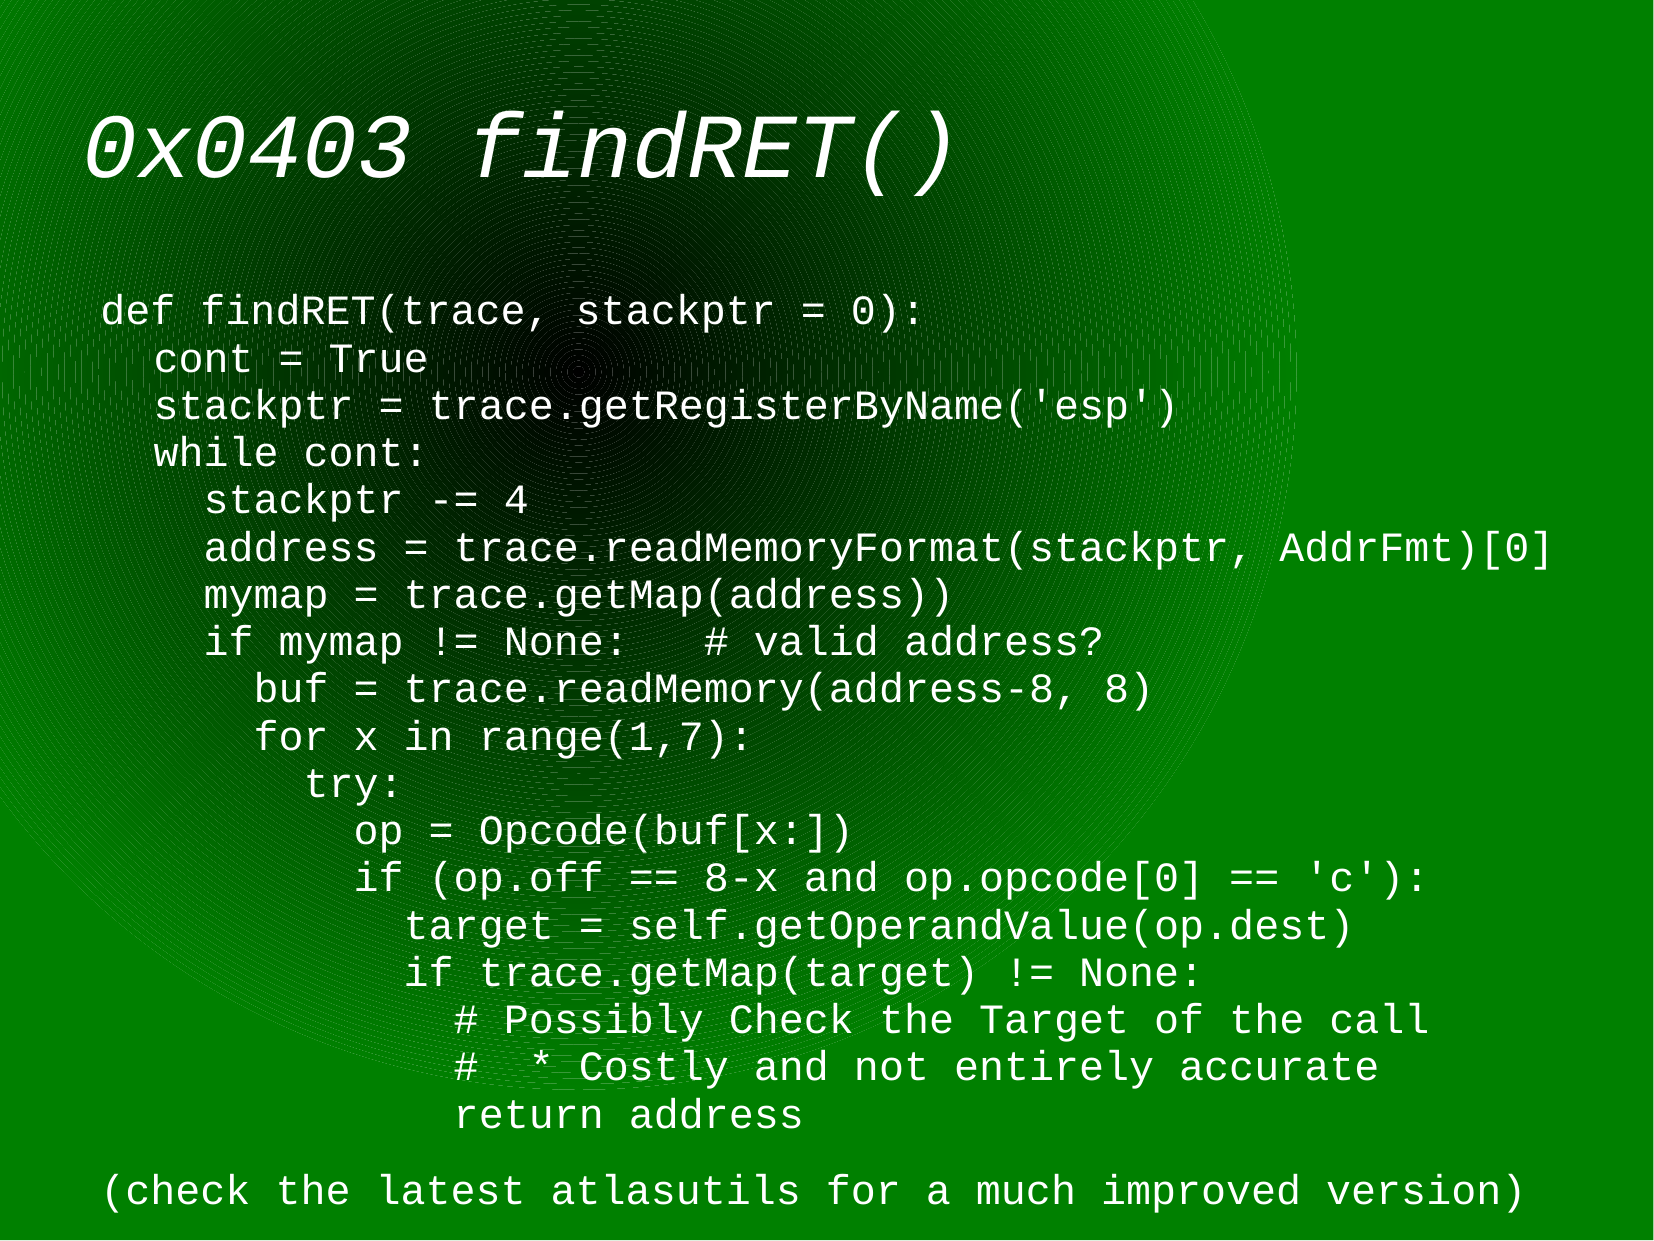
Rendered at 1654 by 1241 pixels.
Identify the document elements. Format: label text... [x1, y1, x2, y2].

title 0x0403 findRET() [82, 56, 1571, 250]
list def findRET(trace, stackptr = 0): cont = True stackptr = trace.getRegisterByName('esp') while cont: stackptr -= 4 address = trace.readMemoryFormat(stackptr, AddrFmt)[0] mymap = trace.getMap(address)) if mymap != None: # valid address? buf = trace.readMemory(address-8, 8) for x in range(1,7): try: op = Opcode(buf[x:]) if (op.off == 8-x and op.opcode[0] == 'c'): target = self.getOperandValue(op.dest) if trace.getMap(target) != None: # Possibly Check the Target of the call # * Costly and not entirely accurate return address (check the latest atlasutils for a much improved version) [82, 290, 1571, 1218]
